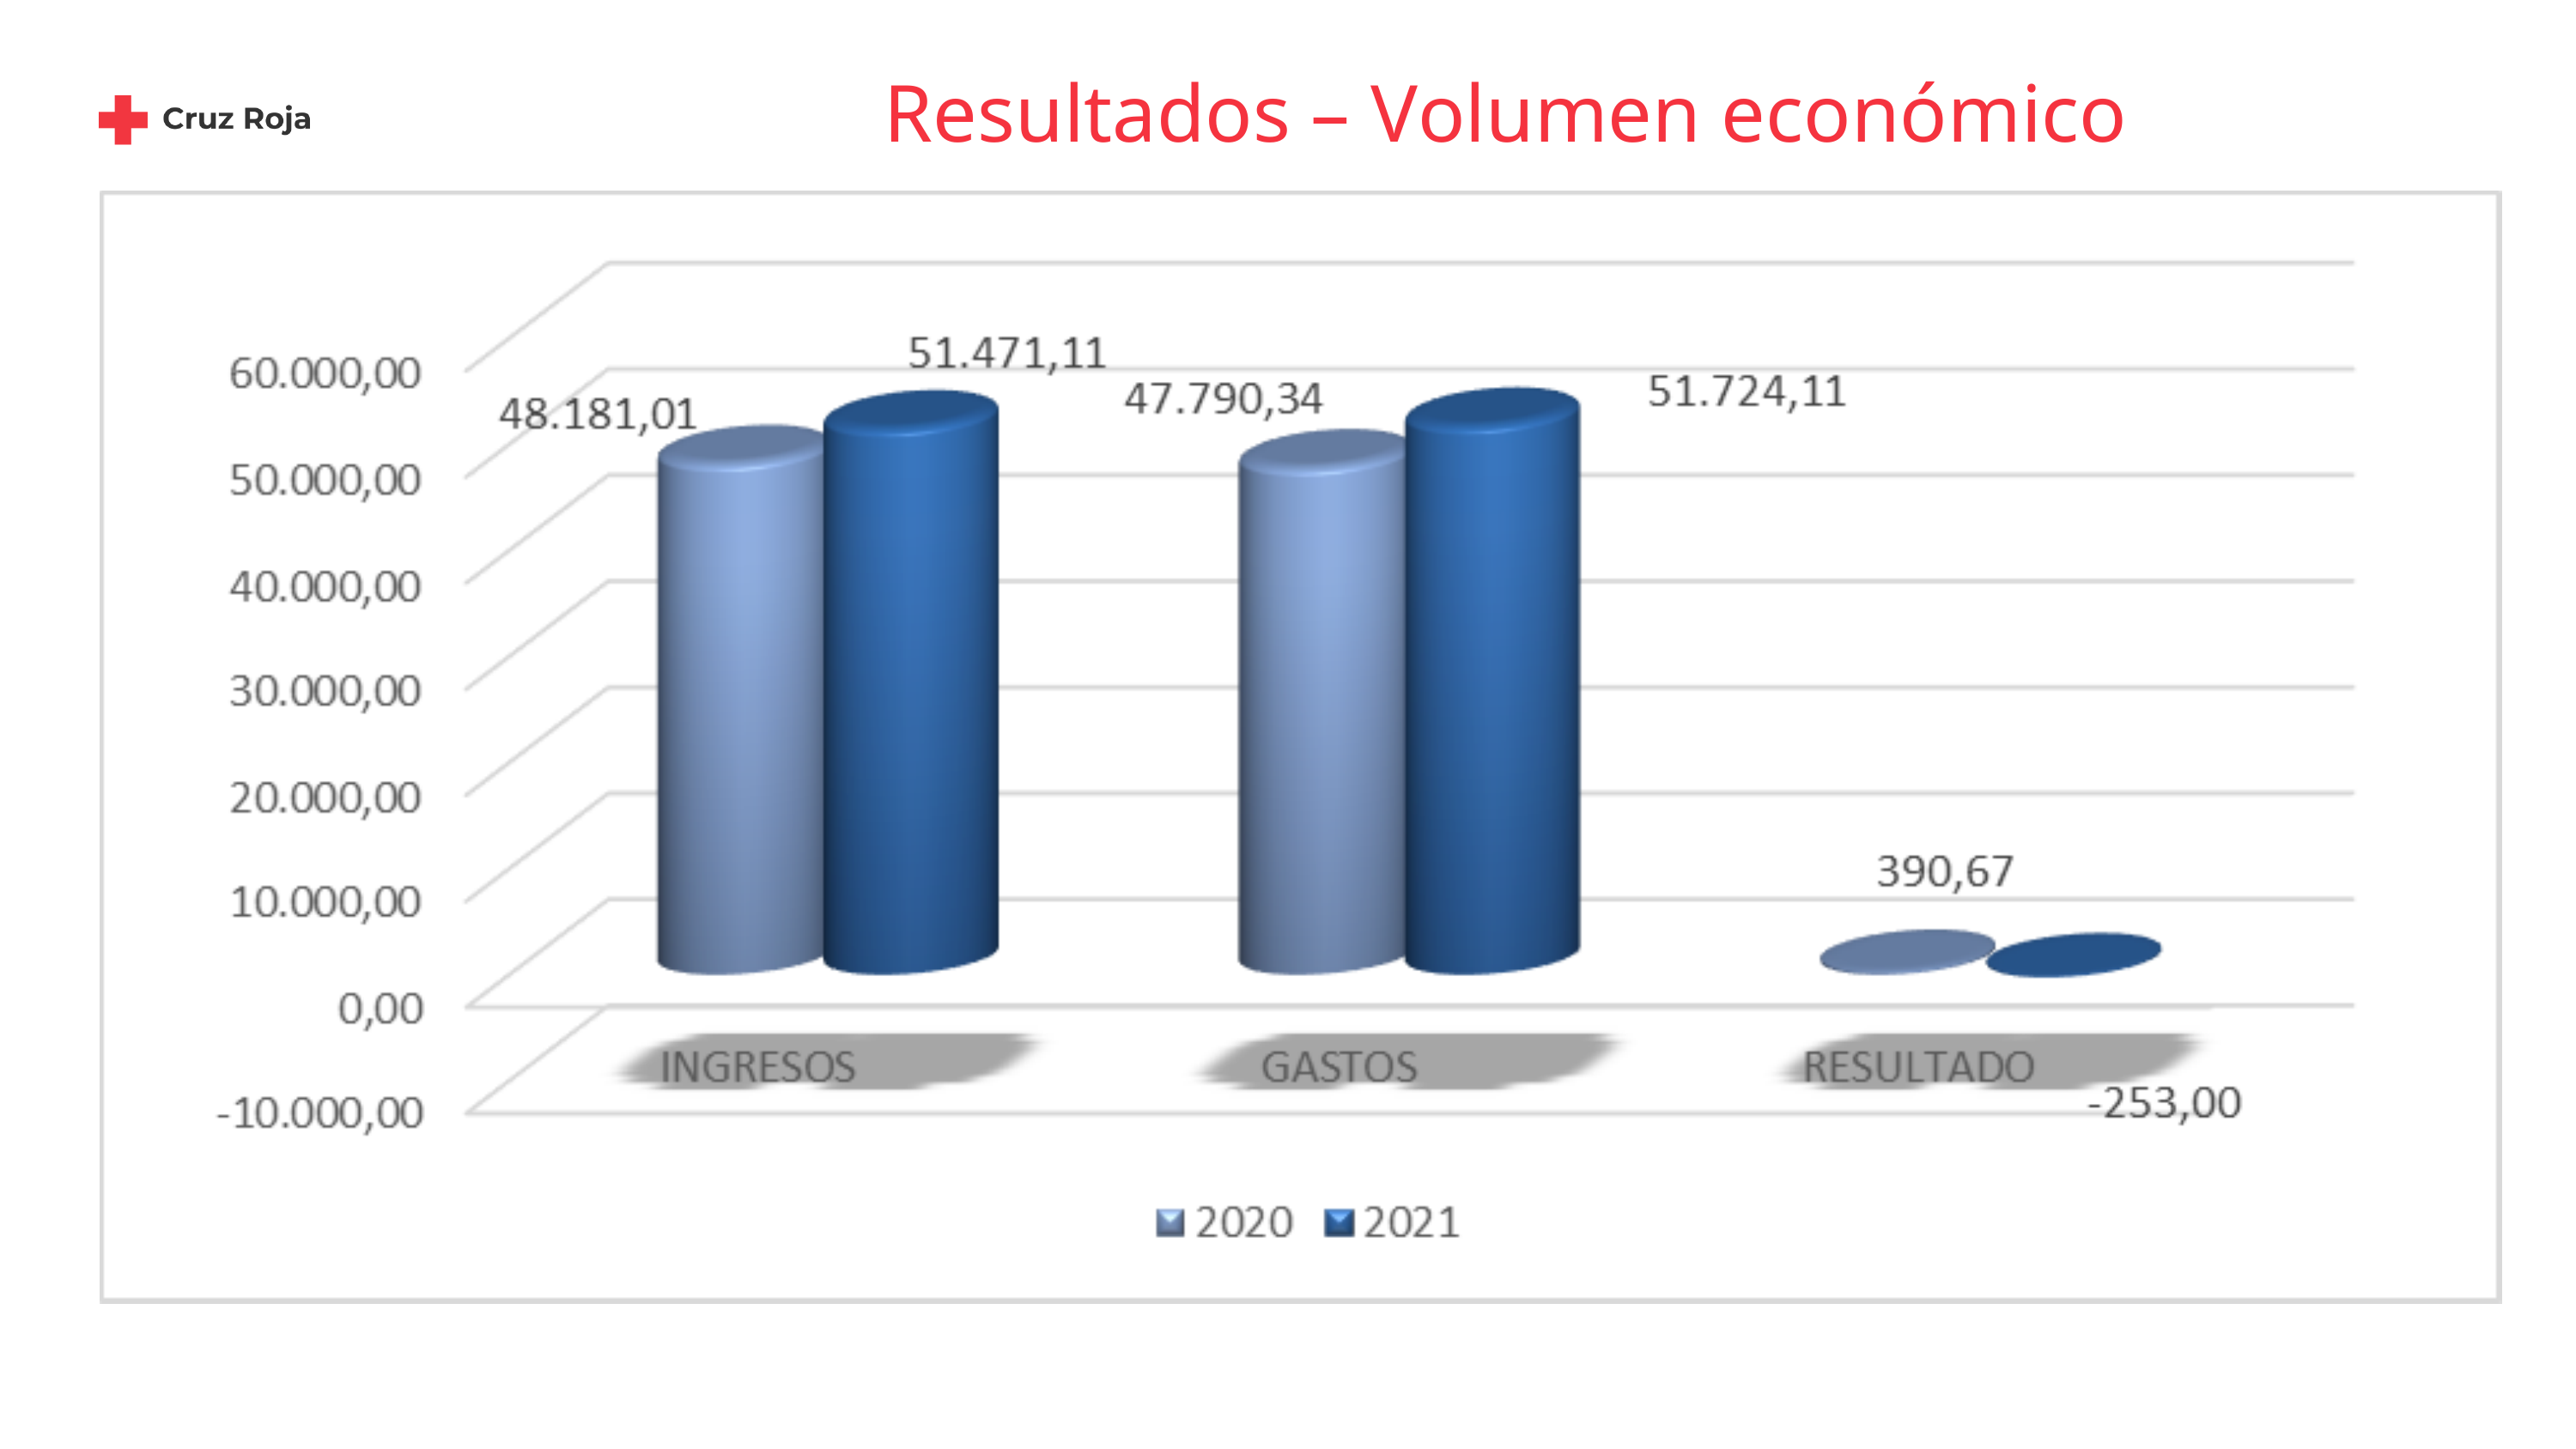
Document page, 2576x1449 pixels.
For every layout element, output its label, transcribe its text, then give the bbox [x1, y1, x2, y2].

picture [100, 191, 2502, 1304]
text_box Resultados – Volumen económico [871, 75, 2501, 165]
